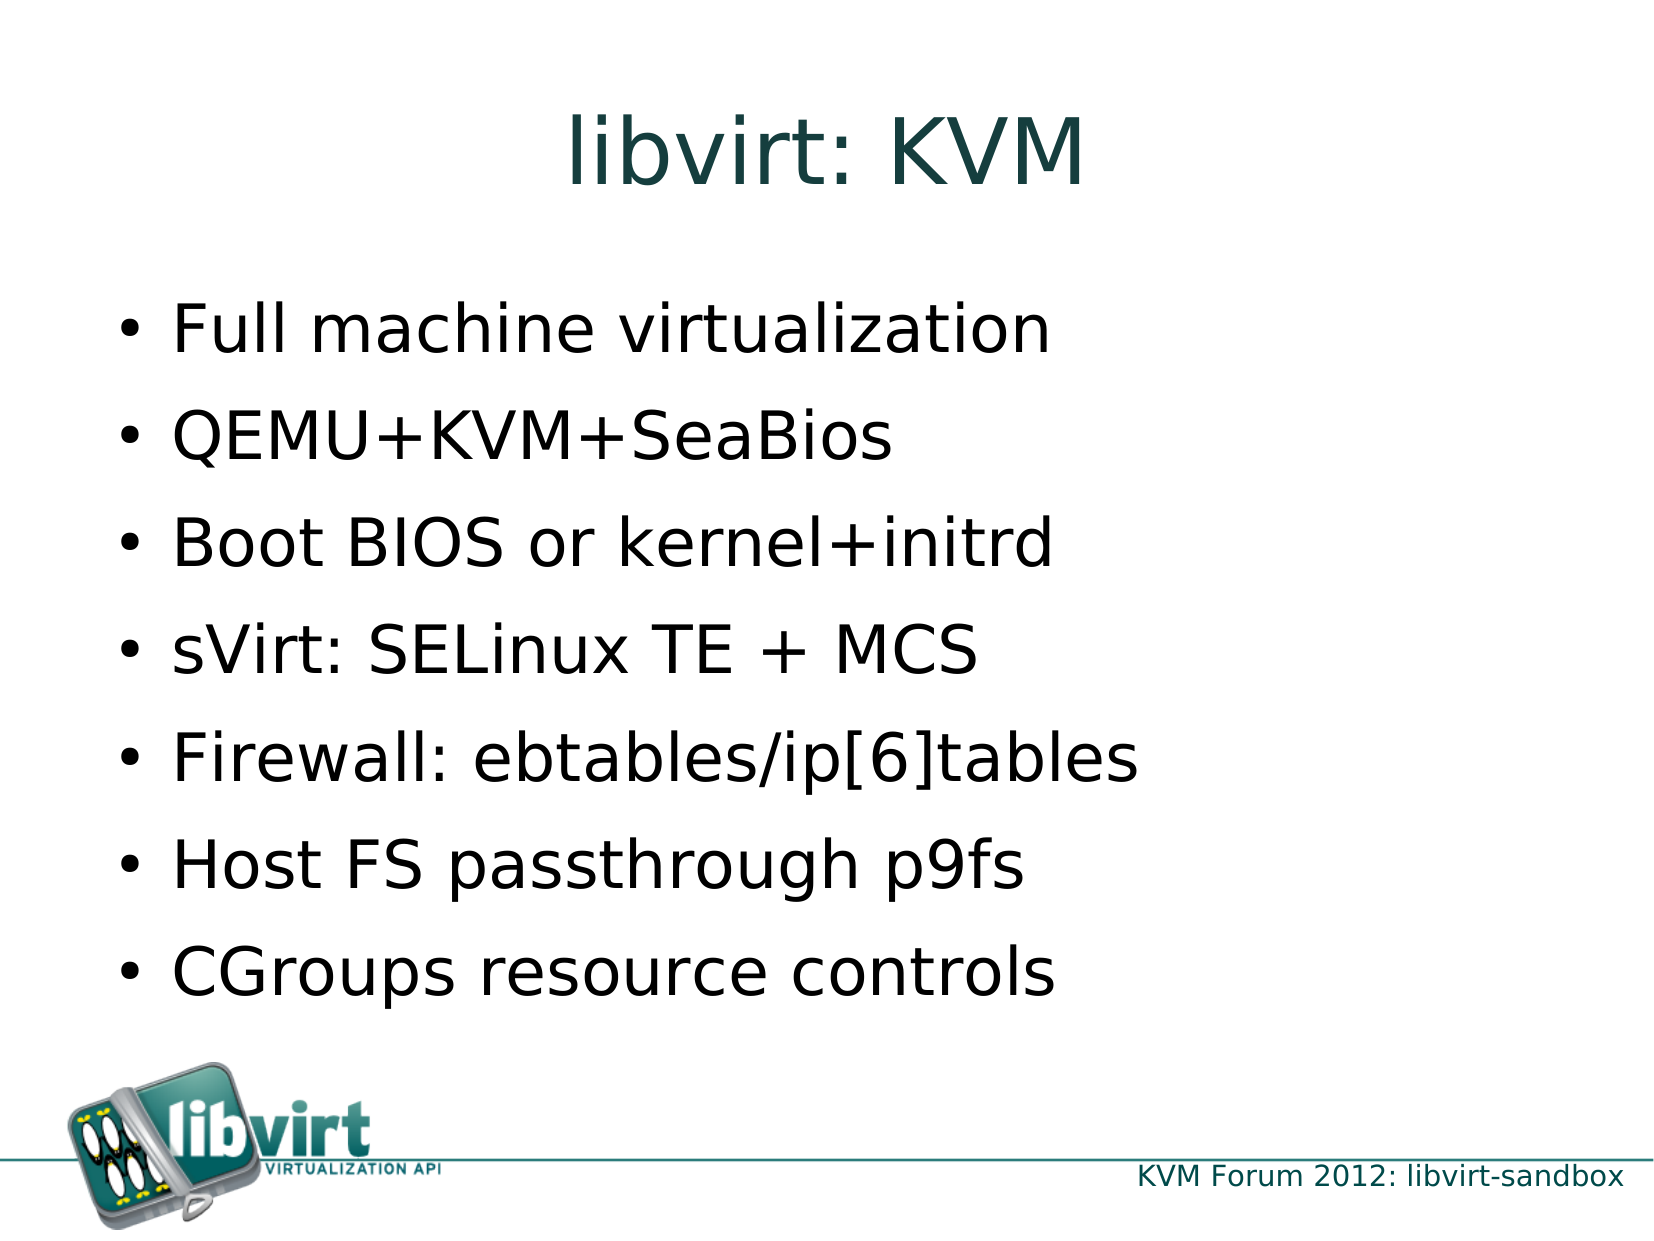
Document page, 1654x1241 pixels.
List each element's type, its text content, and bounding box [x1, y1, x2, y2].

list Full machine virtualization QEMU+KVM+SeaBios Boot BIOS or kernel+initrd sVirt: SELinux TE + MCS Firewall: ebtables/ip[6]tables Host FS passthrough p9fs CGroups resource controls [82, 290, 1571, 1062]
picture [0, 1062, 1654, 1230]
title libvirt: KVM [82, 49, 1571, 257]
text_box KVM Forum 2012: libvirt-sandbox [1122, 1151, 1654, 1211]
